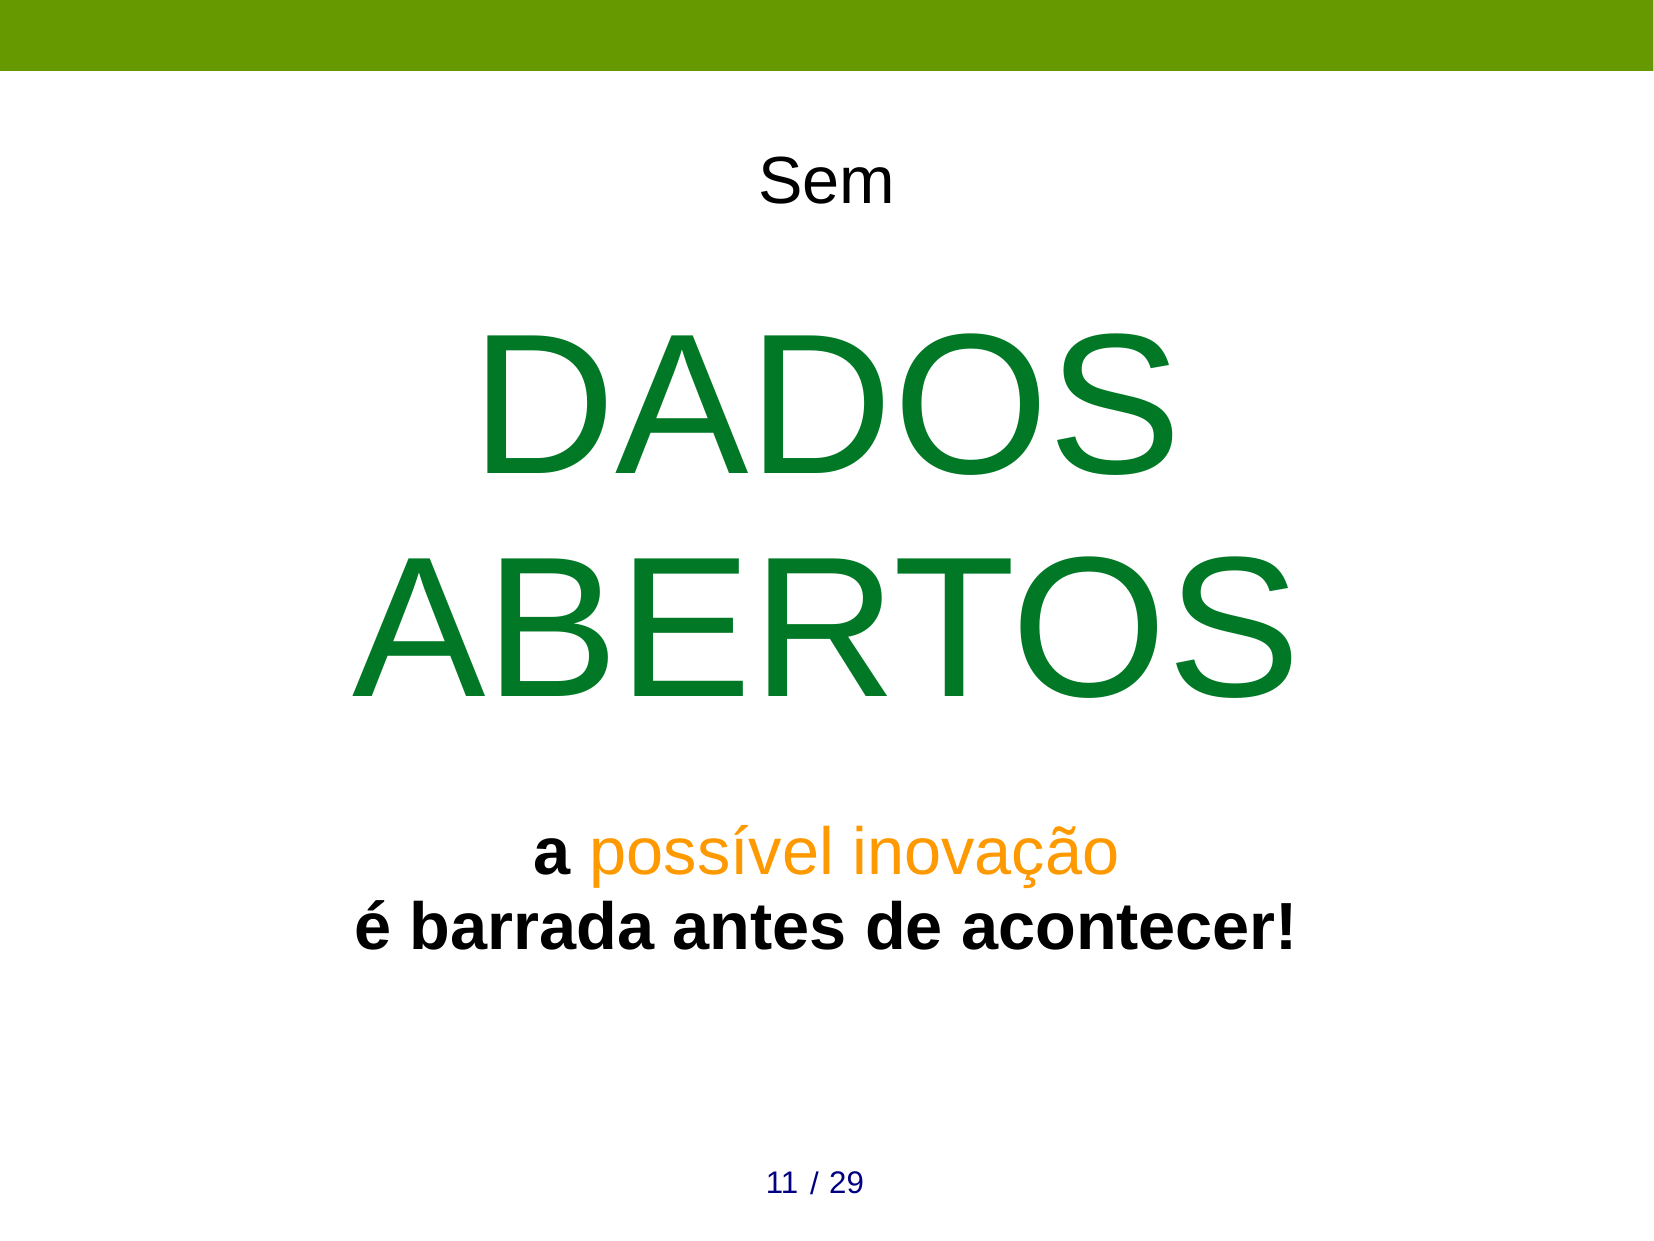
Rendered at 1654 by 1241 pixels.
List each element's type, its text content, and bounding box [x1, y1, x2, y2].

text_box 29 [814, 1158, 920, 1209]
text_box <número> [640, 1158, 814, 1217]
subtitle Sem DADOS ABERTOS a possível inovação é barrada antes de acontecer! [82, 73, 1571, 1033]
title / [779, 1158, 851, 1208]
